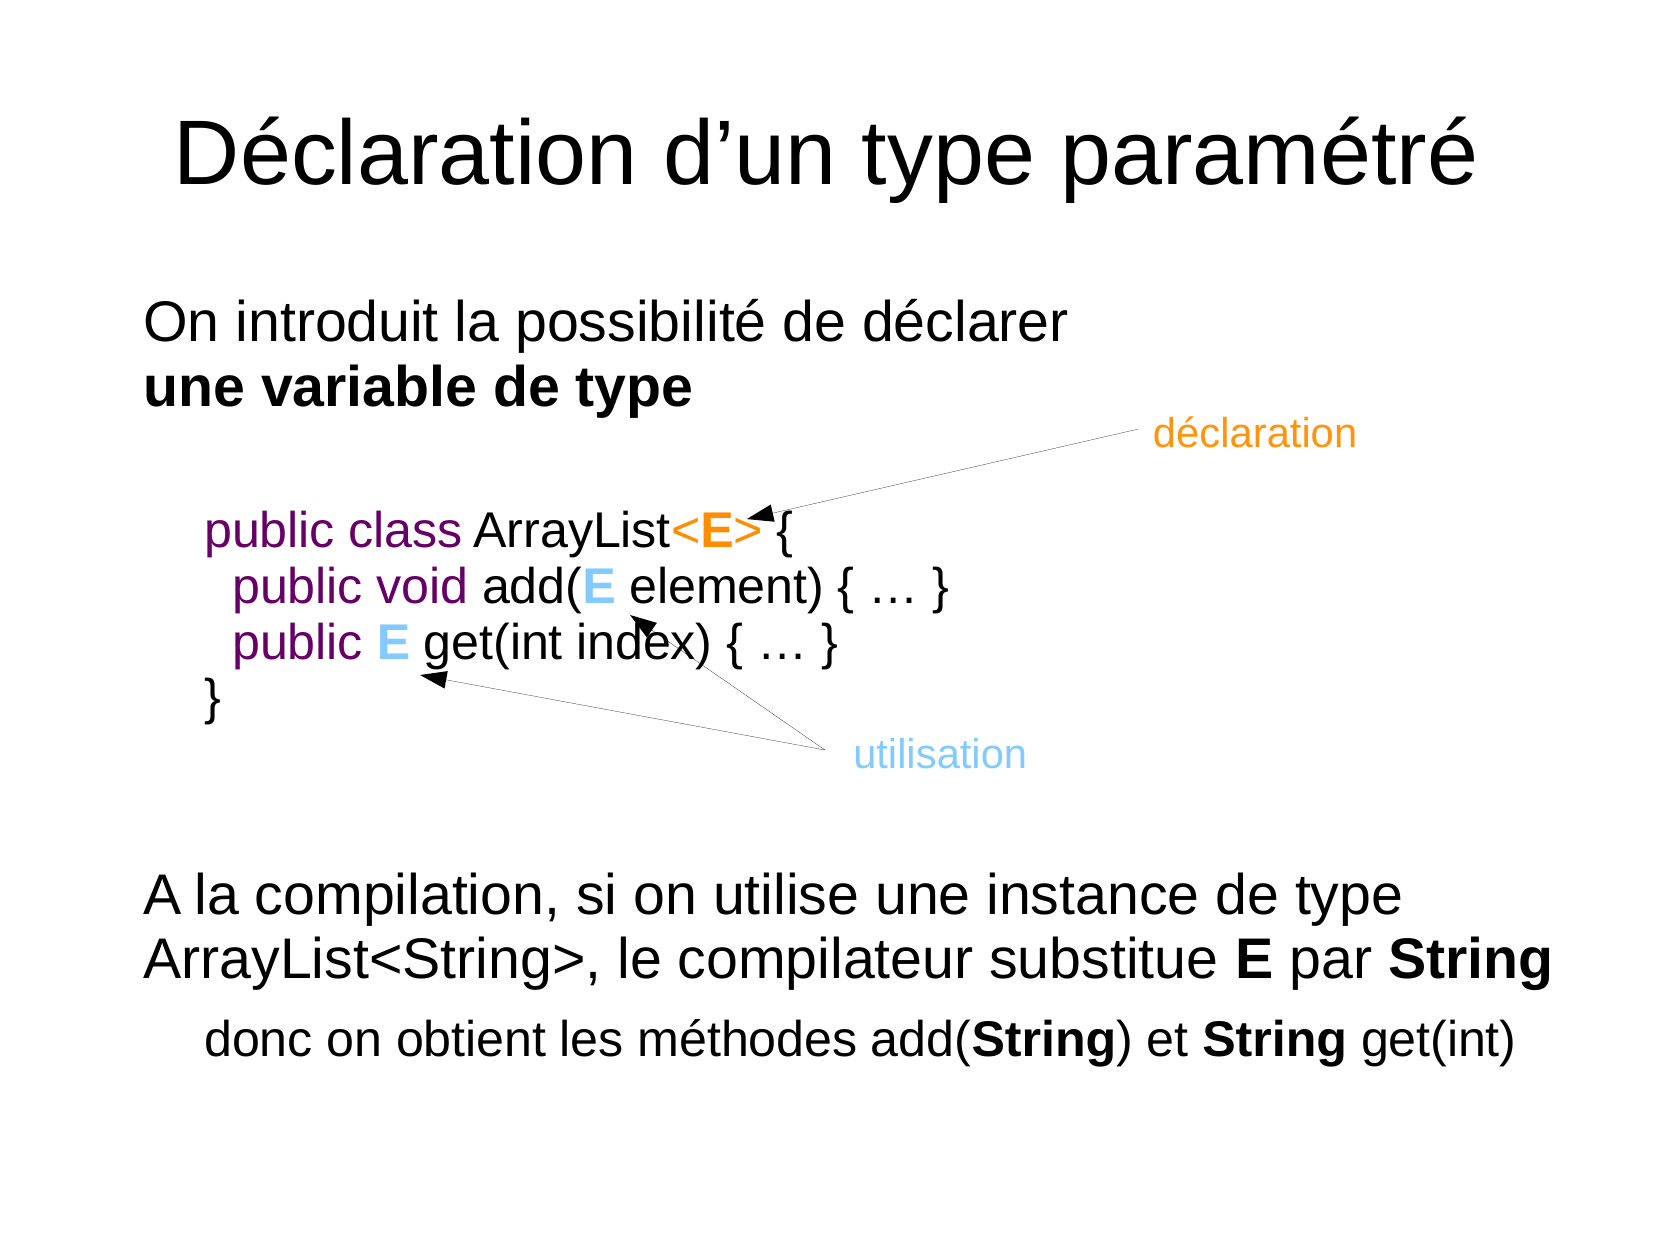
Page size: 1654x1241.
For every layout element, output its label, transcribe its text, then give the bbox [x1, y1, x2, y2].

title Déclaration d’un type paramétré [82, 49, 1571, 257]
list On introduit la possibilité de déclarer une variable de type public class ArrayList<E> { public void add(E element) { … } public E get(int index) { … } } A la compilation, si on utilise une instance de type ArrayList<String>, le compilateur substitue E par String donc on obtient les méthodes add(String) et String get(int) [82, 290, 1571, 1096]
text_box utilisation [838, 723, 1043, 785]
text_box déclaration [1138, 402, 1373, 464]
